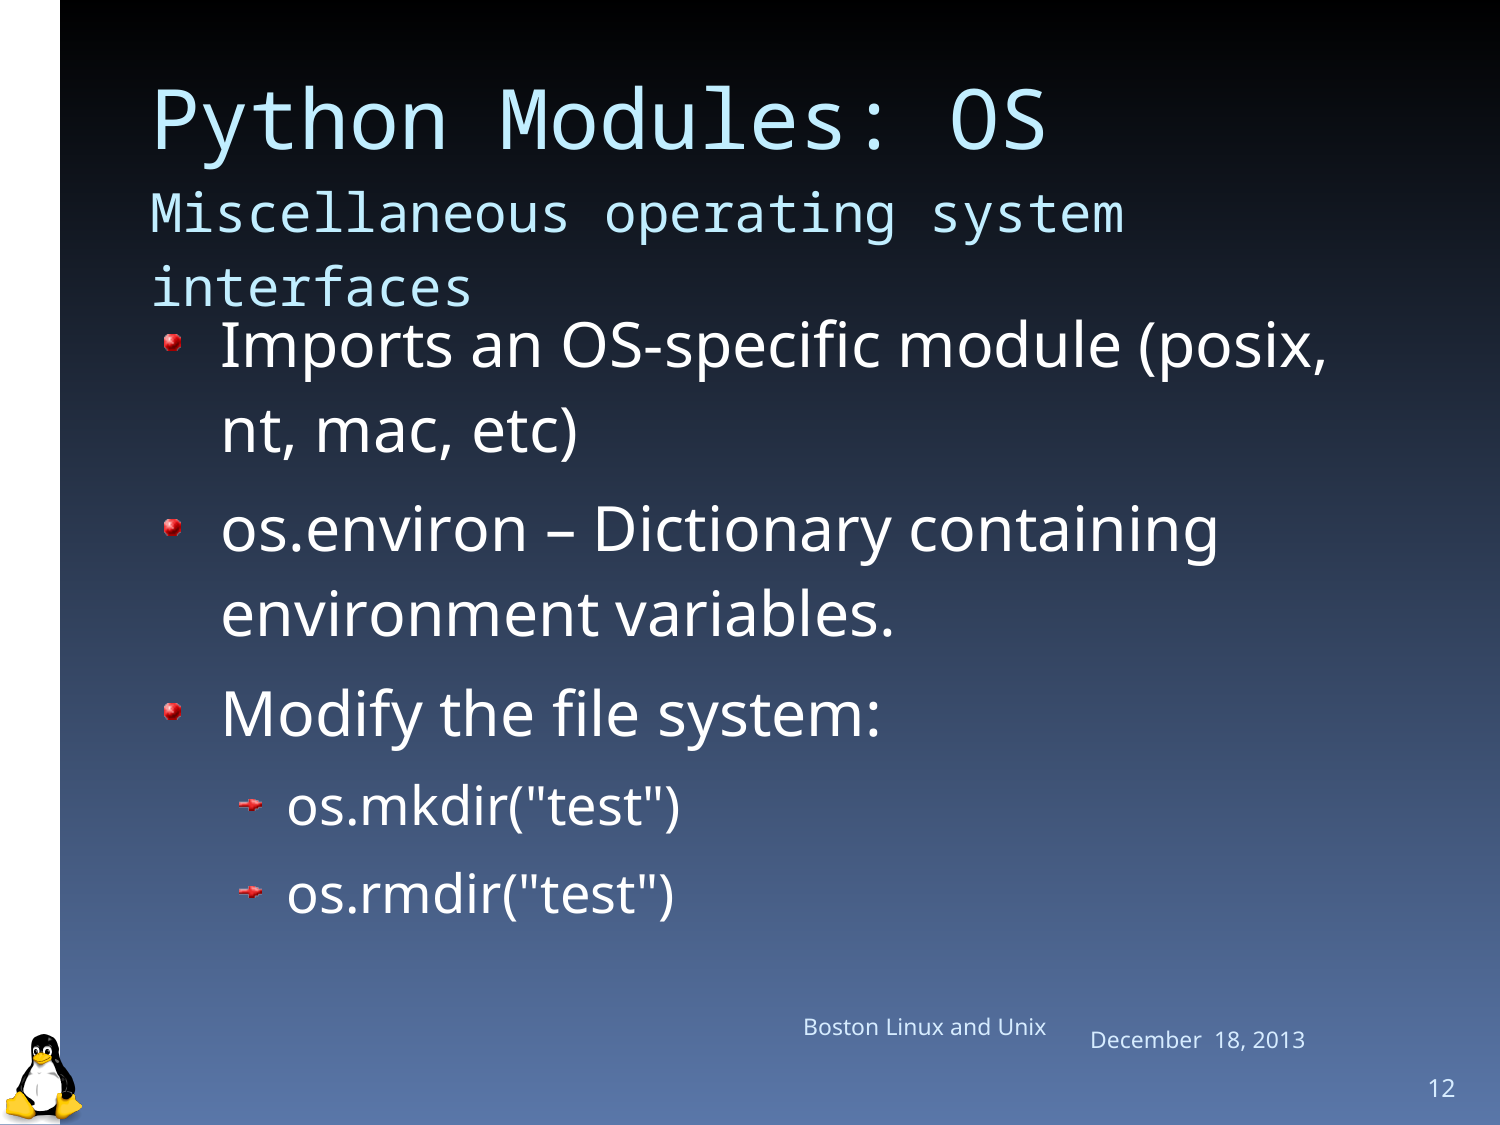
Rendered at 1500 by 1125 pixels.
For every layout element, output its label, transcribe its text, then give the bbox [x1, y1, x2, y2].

list Imports an OS-specific module (posix, nt, mac, etc) os.environ – Dictionary containing environment variables. Modify the file system: os.mkdir("test") os.rmdir("test") [149, 292, 1425, 962]
title Python Modules: OS Miscellaneous operating system interfaces [149, 91, 1425, 292]
picture [0, 1034, 82, 1125]
